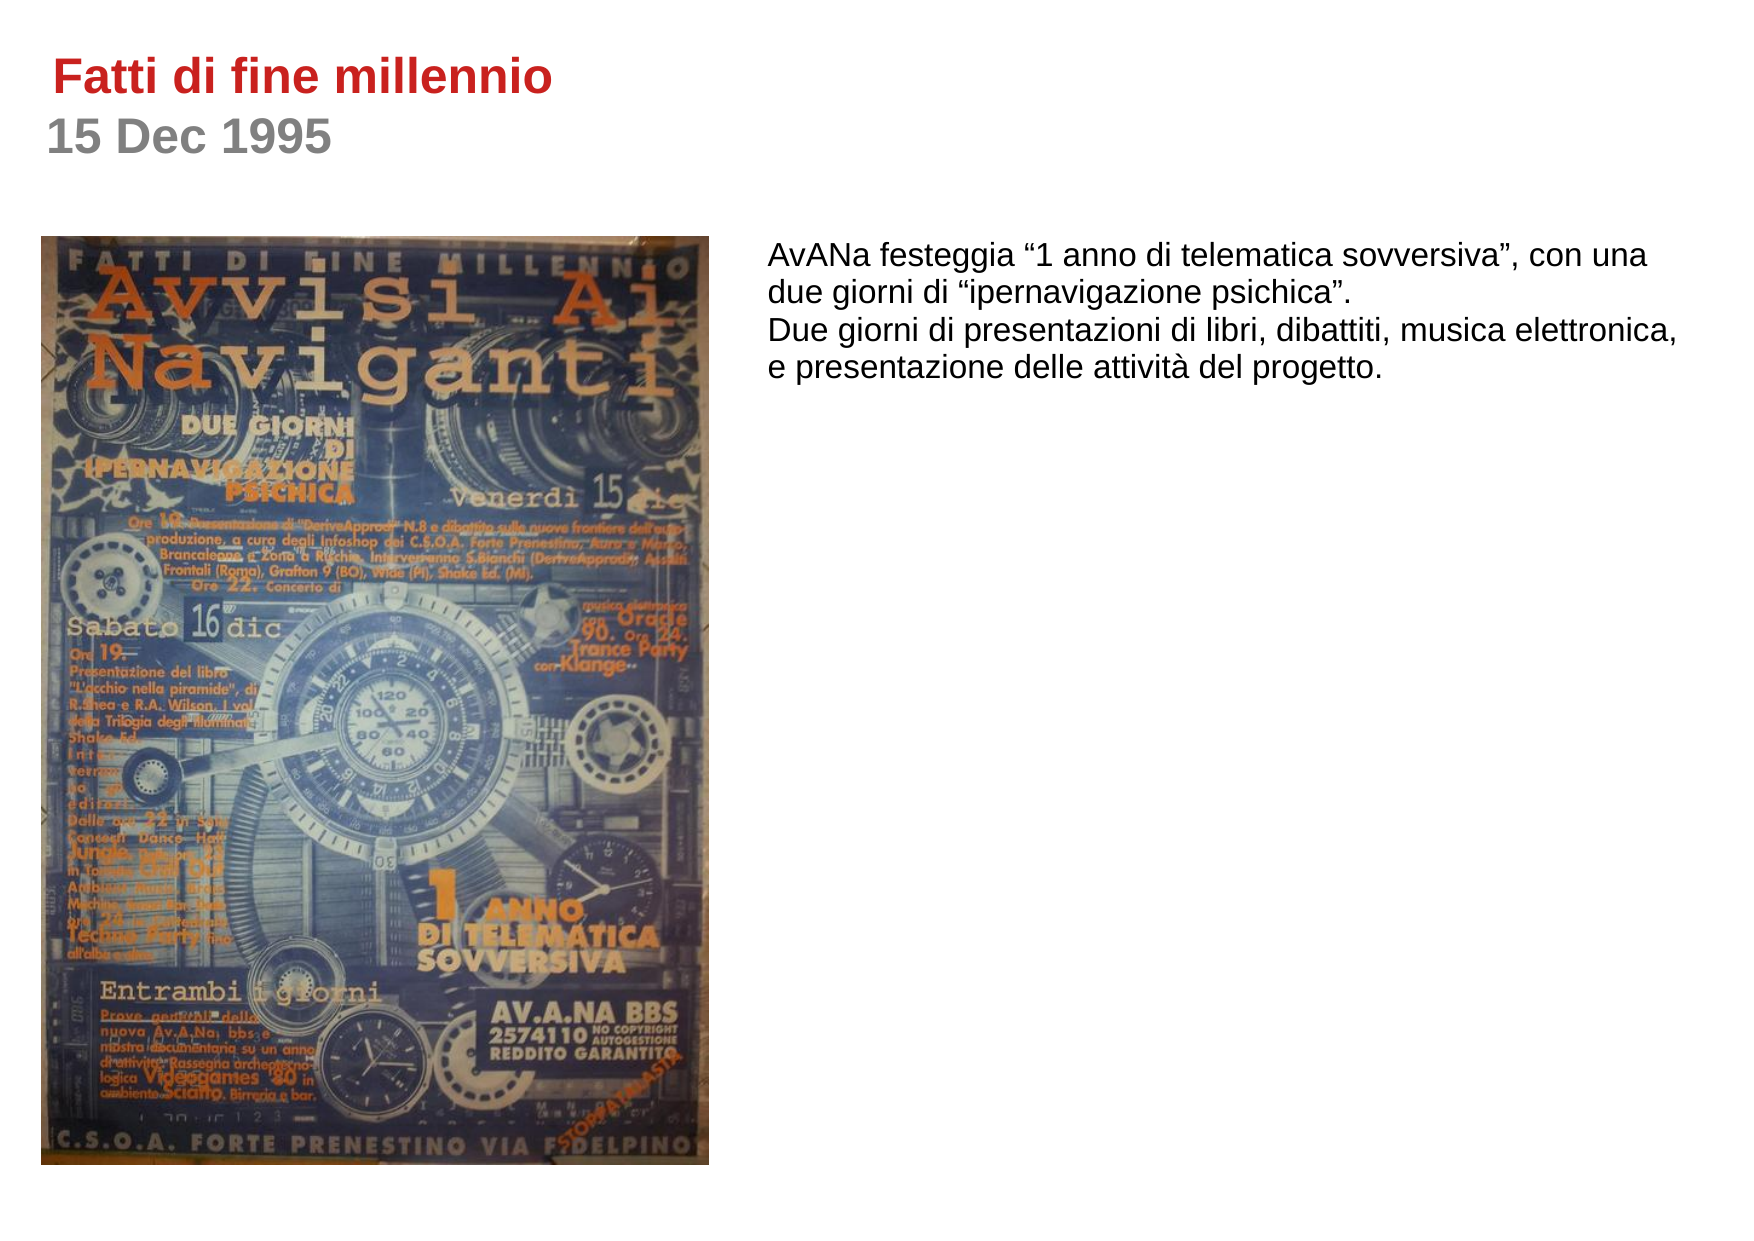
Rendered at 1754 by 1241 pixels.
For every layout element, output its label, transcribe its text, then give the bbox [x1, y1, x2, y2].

title Fatti di fine millennio [52, 39, 1713, 114]
text_box 15 Dec 1995 [31, 101, 768, 178]
picture [41, 236, 709, 1165]
subtitle AvANa festeggia “1 anno di telematica sovversiva”, con una due giorni di “ipernavigazione psichica”. Due giorni di presentazioni di libri, dibattiti, musica elettronica, e presentazione delle attività del progetto. [767, 236, 1692, 1182]
